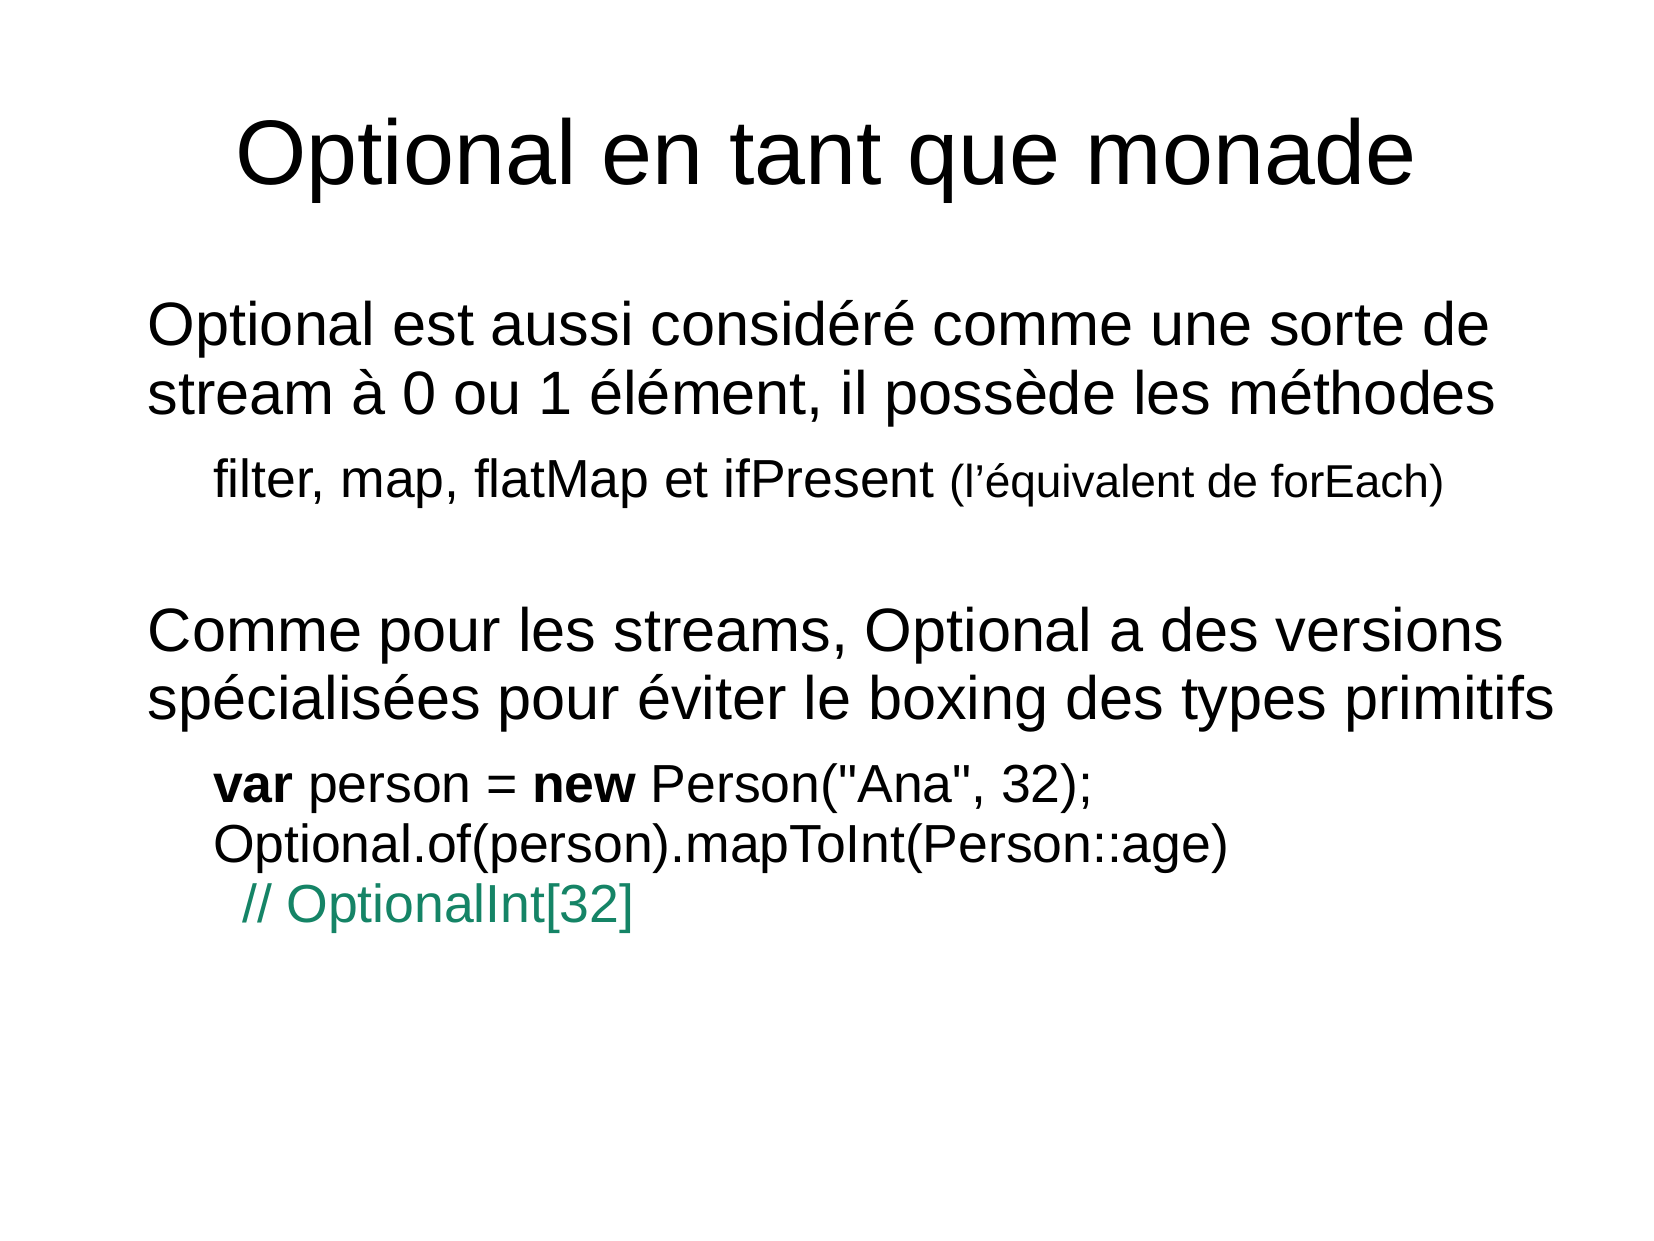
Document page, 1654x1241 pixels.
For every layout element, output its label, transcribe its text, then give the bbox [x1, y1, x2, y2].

list Optional est aussi considéré comme une sorte de stream à 0 ou 1 élément, il possède les méthodes filter, map, flatMap et ifPresent (l’équivalent de forEach) Comme pour les streams, Optional a des versions spécialisées pour éviter le boxing des types primitifs var person = new Person("Ana", 32); Optional.of(person).mapToInt(Person::age) // OptionalInt[32] [82, 290, 1571, 1010]
title Optional en tant que monade [82, 49, 1571, 257]
